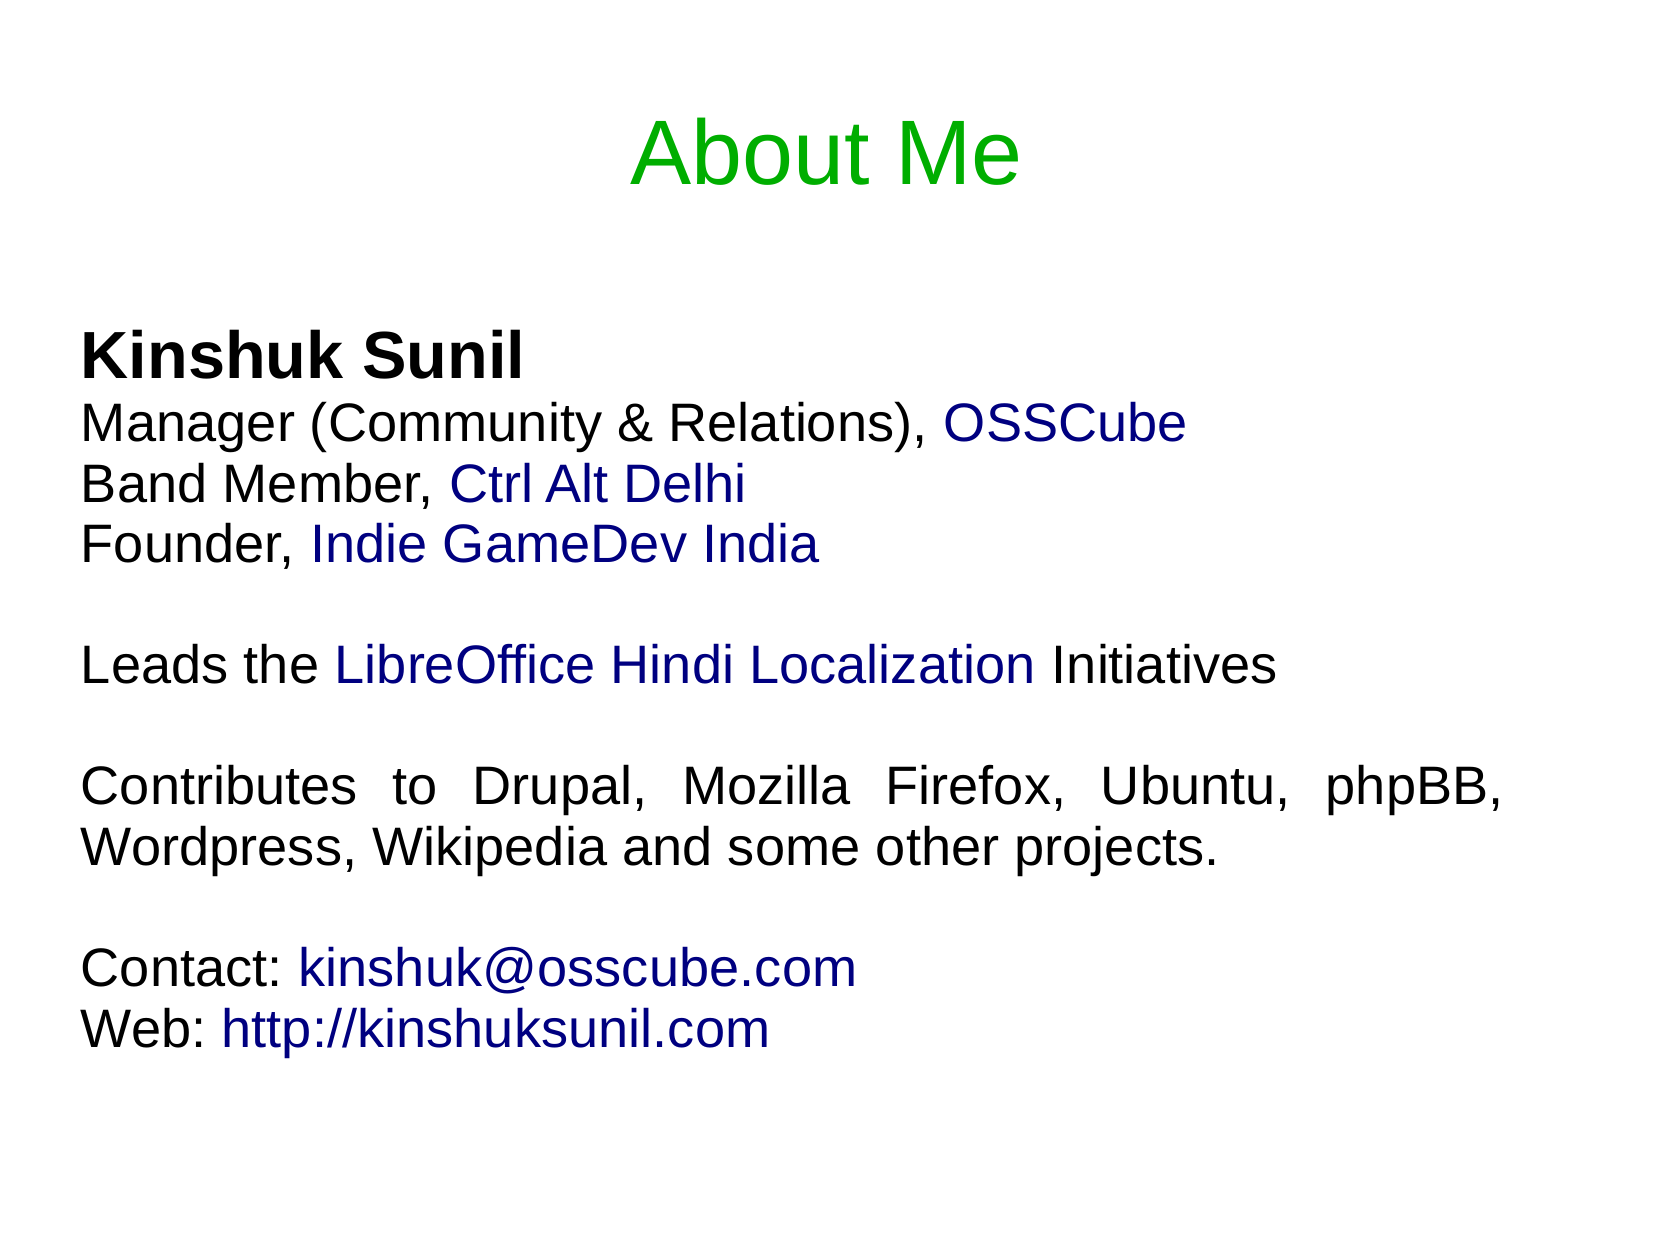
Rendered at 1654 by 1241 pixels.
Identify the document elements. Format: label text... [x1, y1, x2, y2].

subtitle Kinshuk Sunil Manager (Community & Relations), OSSCube Band Member, Ctrl Alt Delhi Founder, Indie GameDev India Leads the LibreOffice Hindi Localization Initiatives Contributes to Drupal, Mozilla Firefox, Ubuntu, phpBB, Wordpress, Wikipedia and some other projects. Contact: kinshuk@osscube.com Web: http://kinshuksunil.com [80, 282, 1506, 1095]
title About Me [82, 49, 1571, 257]
